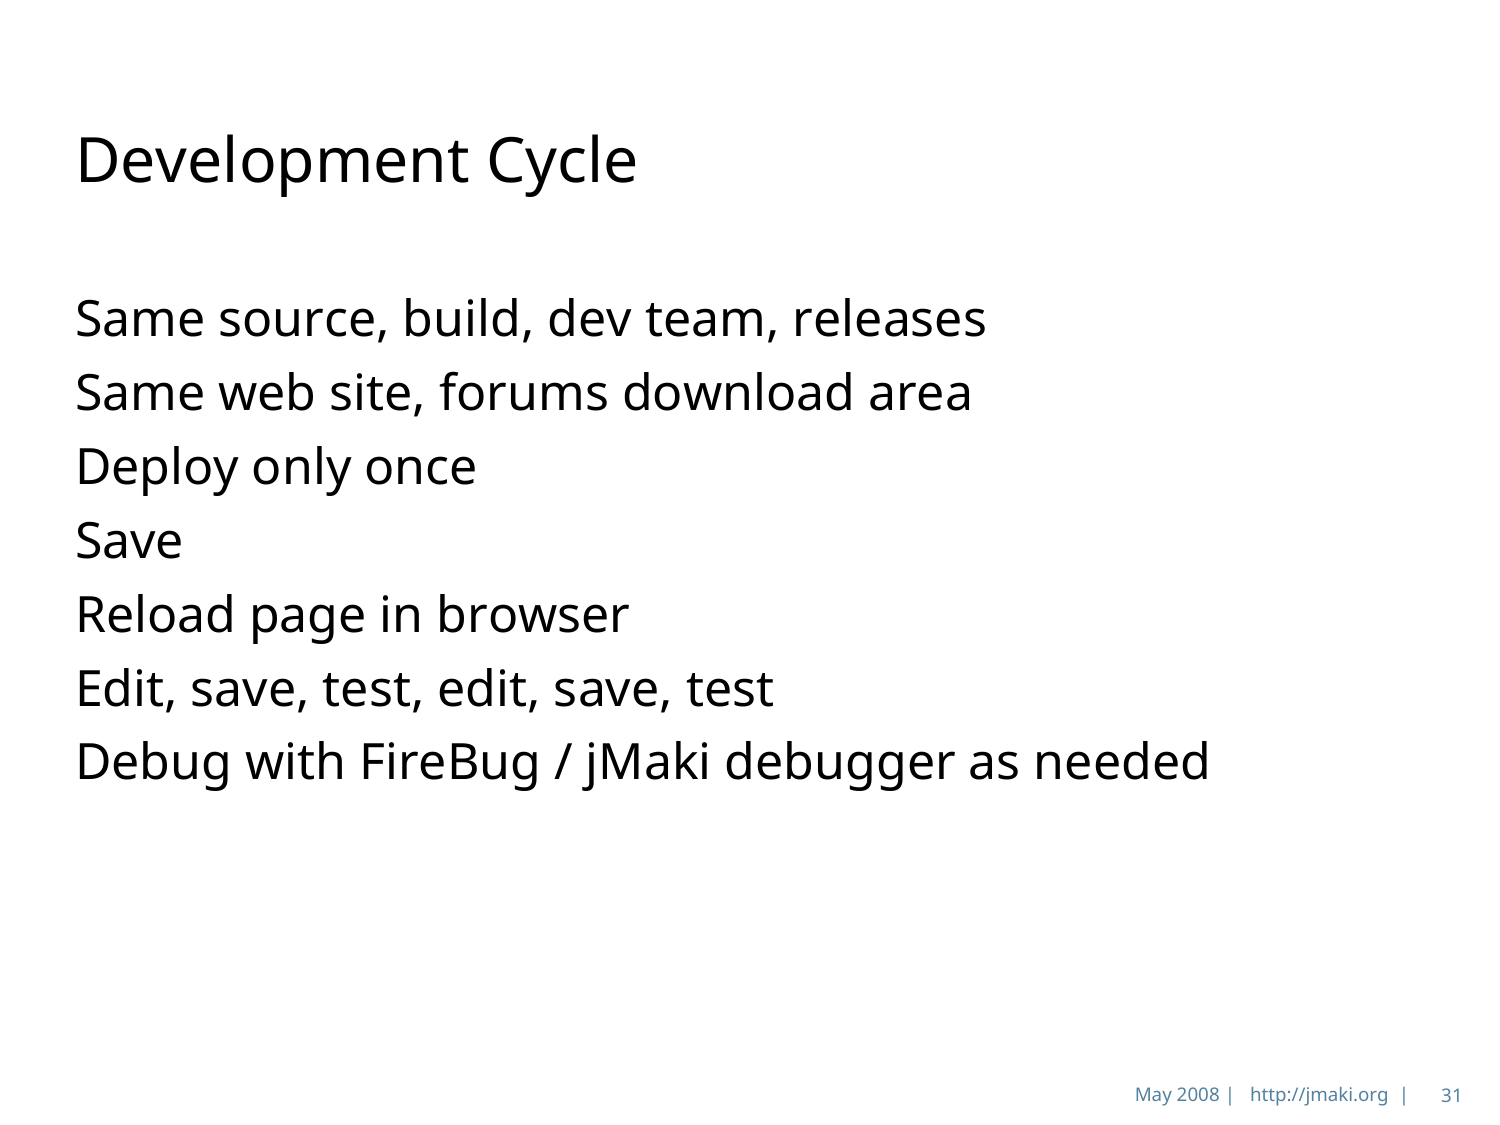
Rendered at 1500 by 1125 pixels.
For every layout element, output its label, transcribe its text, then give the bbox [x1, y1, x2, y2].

title Development Cycle [75, 124, 1426, 287]
list Same source, build, dev team, releases Same web site, forums download area Deploy only once Save Reload page in browser Edit, save, test, edit, save, test Debug with FireBug / jMaki debugger as needed [75, 287, 1426, 1005]
